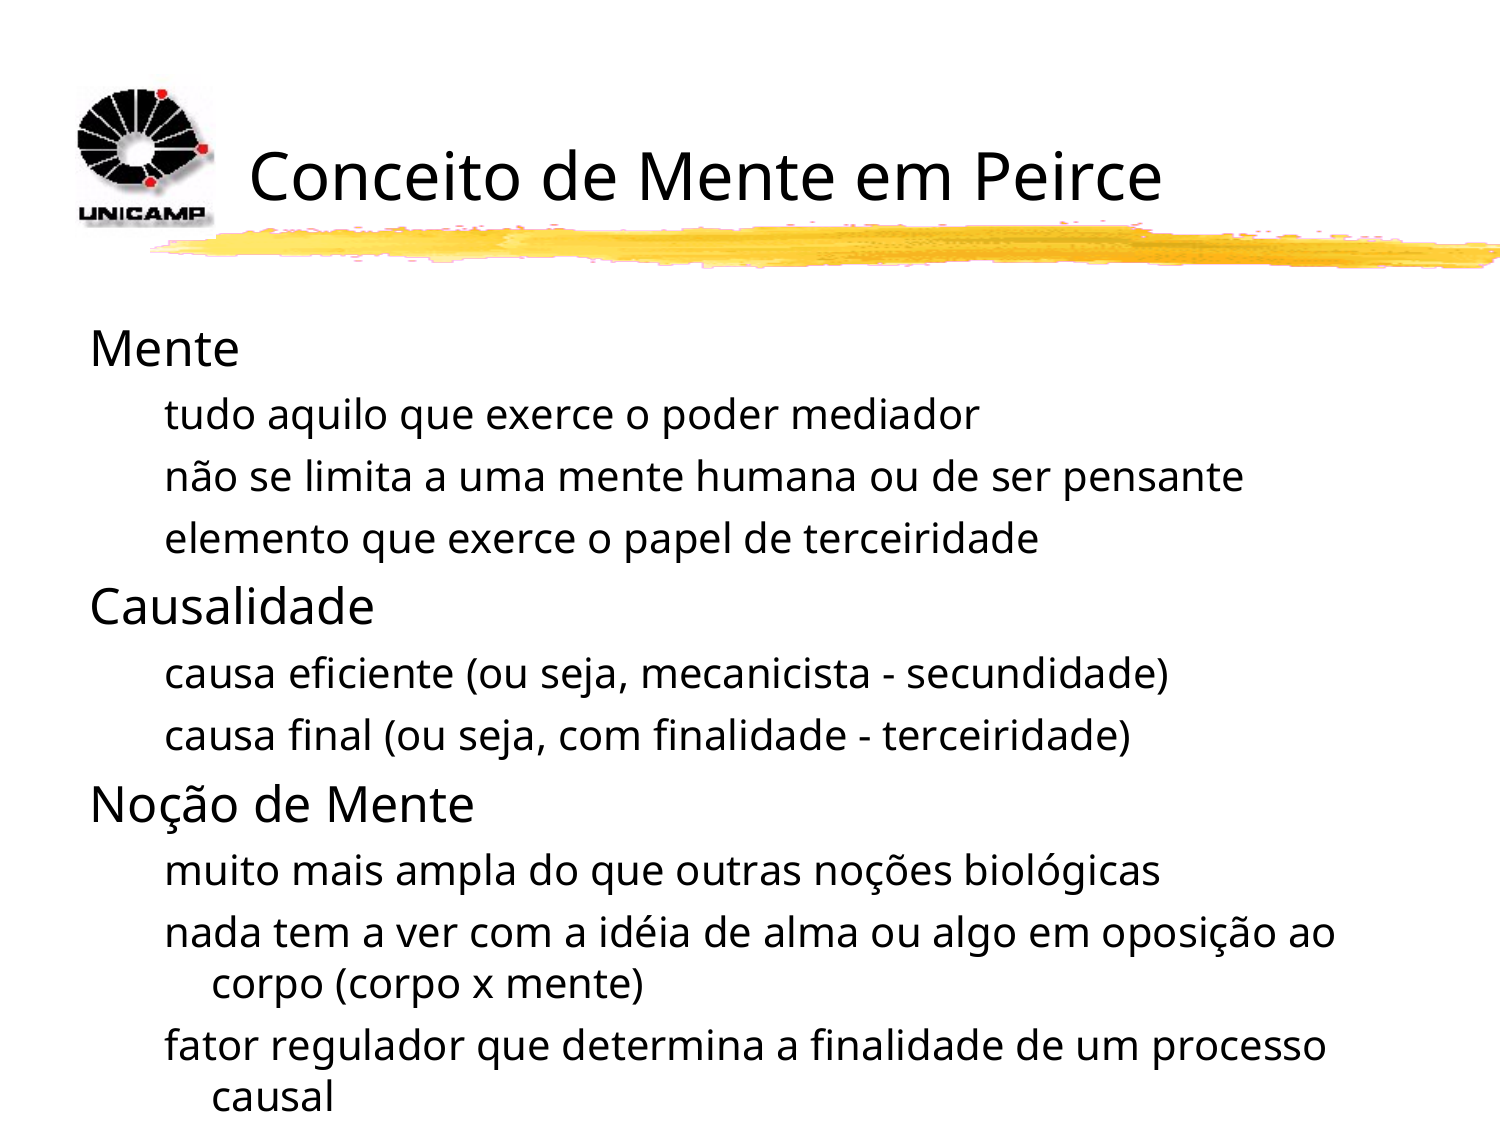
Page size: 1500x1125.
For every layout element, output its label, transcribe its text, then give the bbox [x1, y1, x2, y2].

title Conceito de Mente em Peirce [233, 37, 1434, 225]
picture [75, 74, 1500, 279]
list Mente tudo aquilo que exerce o poder mediador não se limita a uma mente humana ou de ser pensante elemento que exerce o papel de terceiridade Causalidade causa eficiente (ou seja, mecanicista - secundidade) causa final (ou seja, com finalidade - terceiridade) Noção de Mente muito mais ampla do que outras noções biológicas nada tem a ver com a idéia de alma ou algo em oposição ao corpo (corpo x mente) fator regulador que determina a finalidade de um processo causal [74, 309, 1417, 1045]
